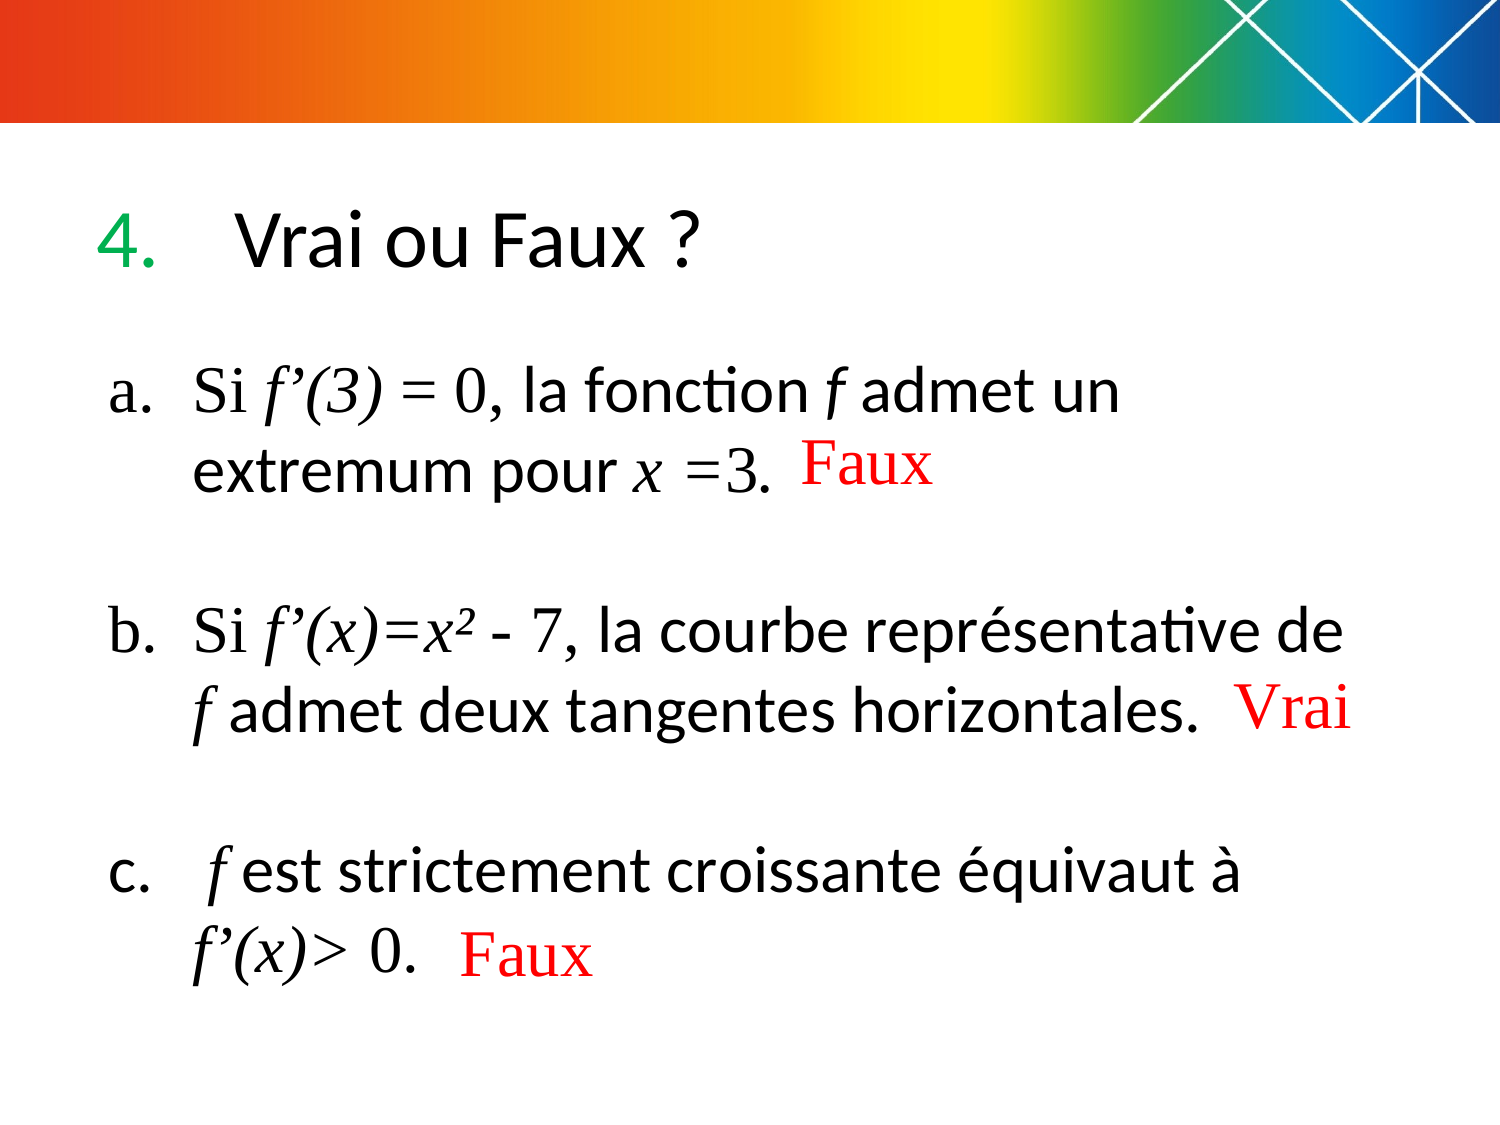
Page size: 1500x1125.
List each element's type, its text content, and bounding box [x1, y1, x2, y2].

text_box Faux [445, 902, 809, 998]
text_box Vrai [1218, 654, 1442, 750]
picture [0, 0, 1359, 123]
title Vrai ou Faux ? [81, 163, 1500, 305]
text_box Si f’(3) = 0, la fonction f admet un extremum pour x =3. Si f’(x)=x² - 7, la courbe représentative de f admet deux tangentes horizontales. f est strictement croissante équivaut à f’(x)> 0. [93, 337, 1365, 1074]
picture [1340, 0, 1500, 123]
text_box Faux [785, 410, 1149, 506]
